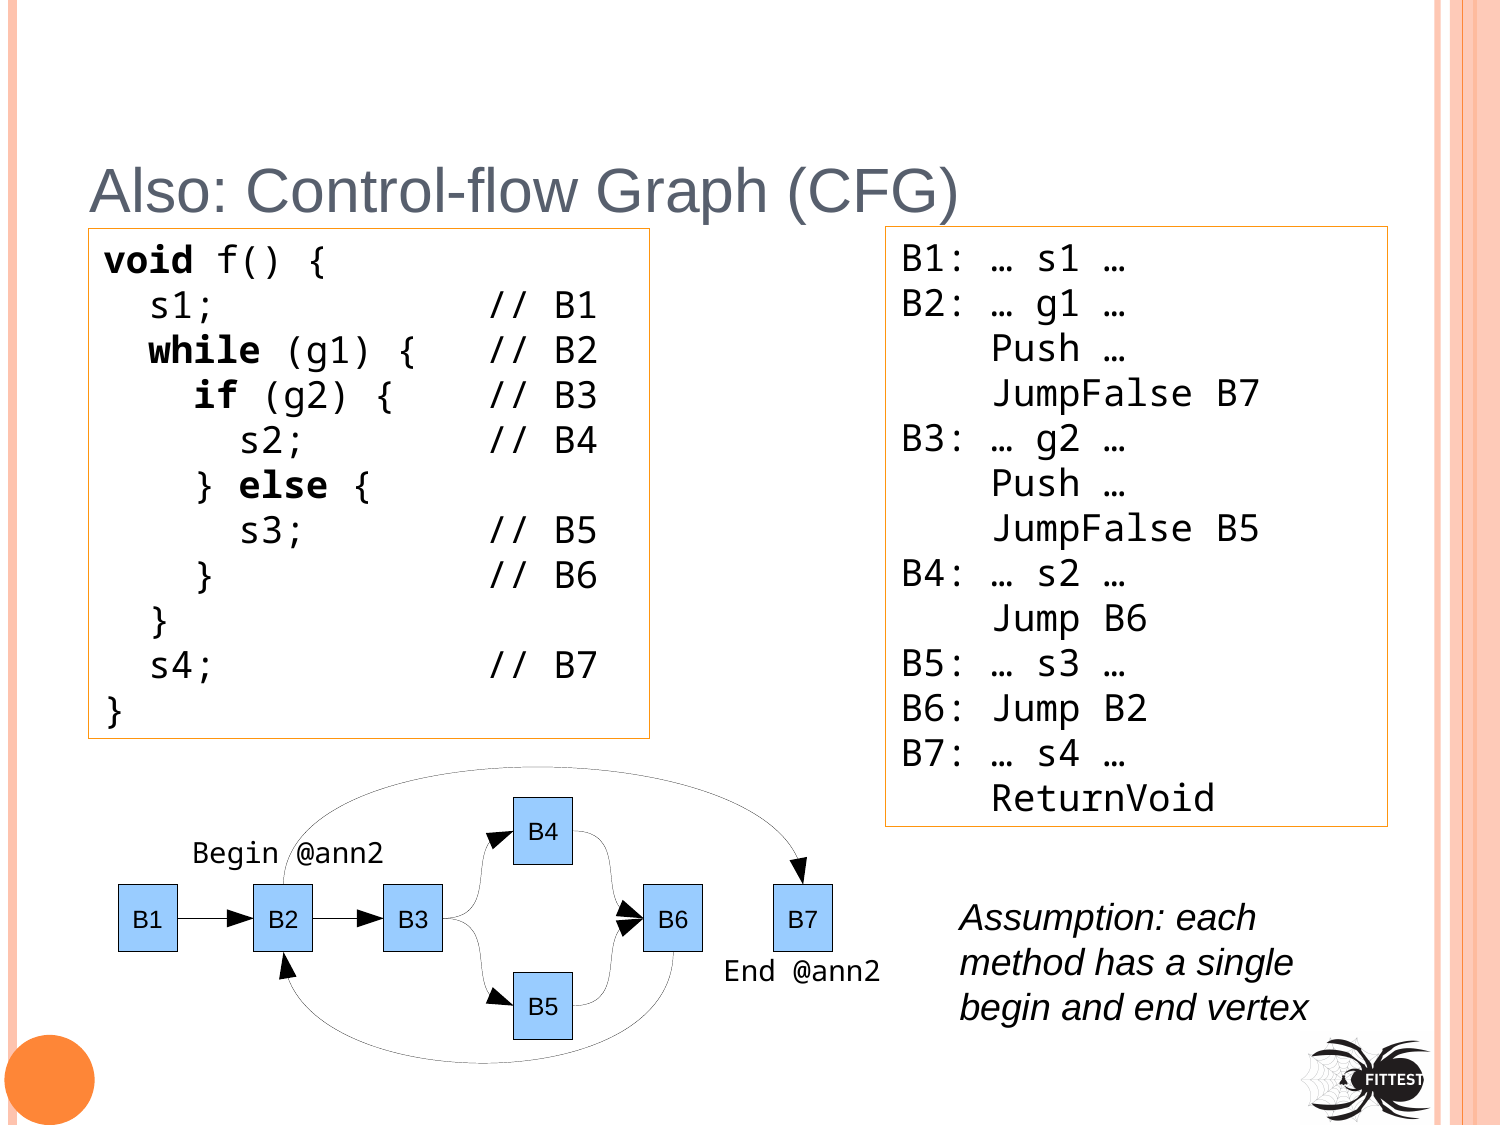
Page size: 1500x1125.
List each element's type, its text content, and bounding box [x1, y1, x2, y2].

text_box B6 [643, 884, 703, 952]
text_box B1: … s1 … B2: … g1 … Push … JumpFalse B7 B3: … g2 … Push … JumpFalse B5 B4: … s2 … Jump B6 B5: … s3 … B6: Jump B2 B7: … s4 … ReturnVoid [885, 226, 1388, 827]
text_box B5 [513, 972, 573, 1040]
text_box B7 [773, 884, 833, 944]
text_box B3 [383, 886, 443, 952]
text_box Begin @ann2 [177, 826, 473, 886]
title Also: Control-flow Graph (CFG) [74, 44, 1300, 233]
text_box B2 [253, 886, 313, 952]
text_box B1 [118, 884, 178, 952]
text_box Assumption: each method has a single begin and end vertex [944, 885, 1388, 1036]
text_box End @ann2 [708, 944, 975, 1004]
text_box void f() { s1; // B1 while (g1) { // B2 if (g2) { // B3 s2; // B4 } else { s3; // B5 } // B6 } s4; // B7 } [88, 228, 650, 739]
text_box B4 [513, 797, 573, 865]
